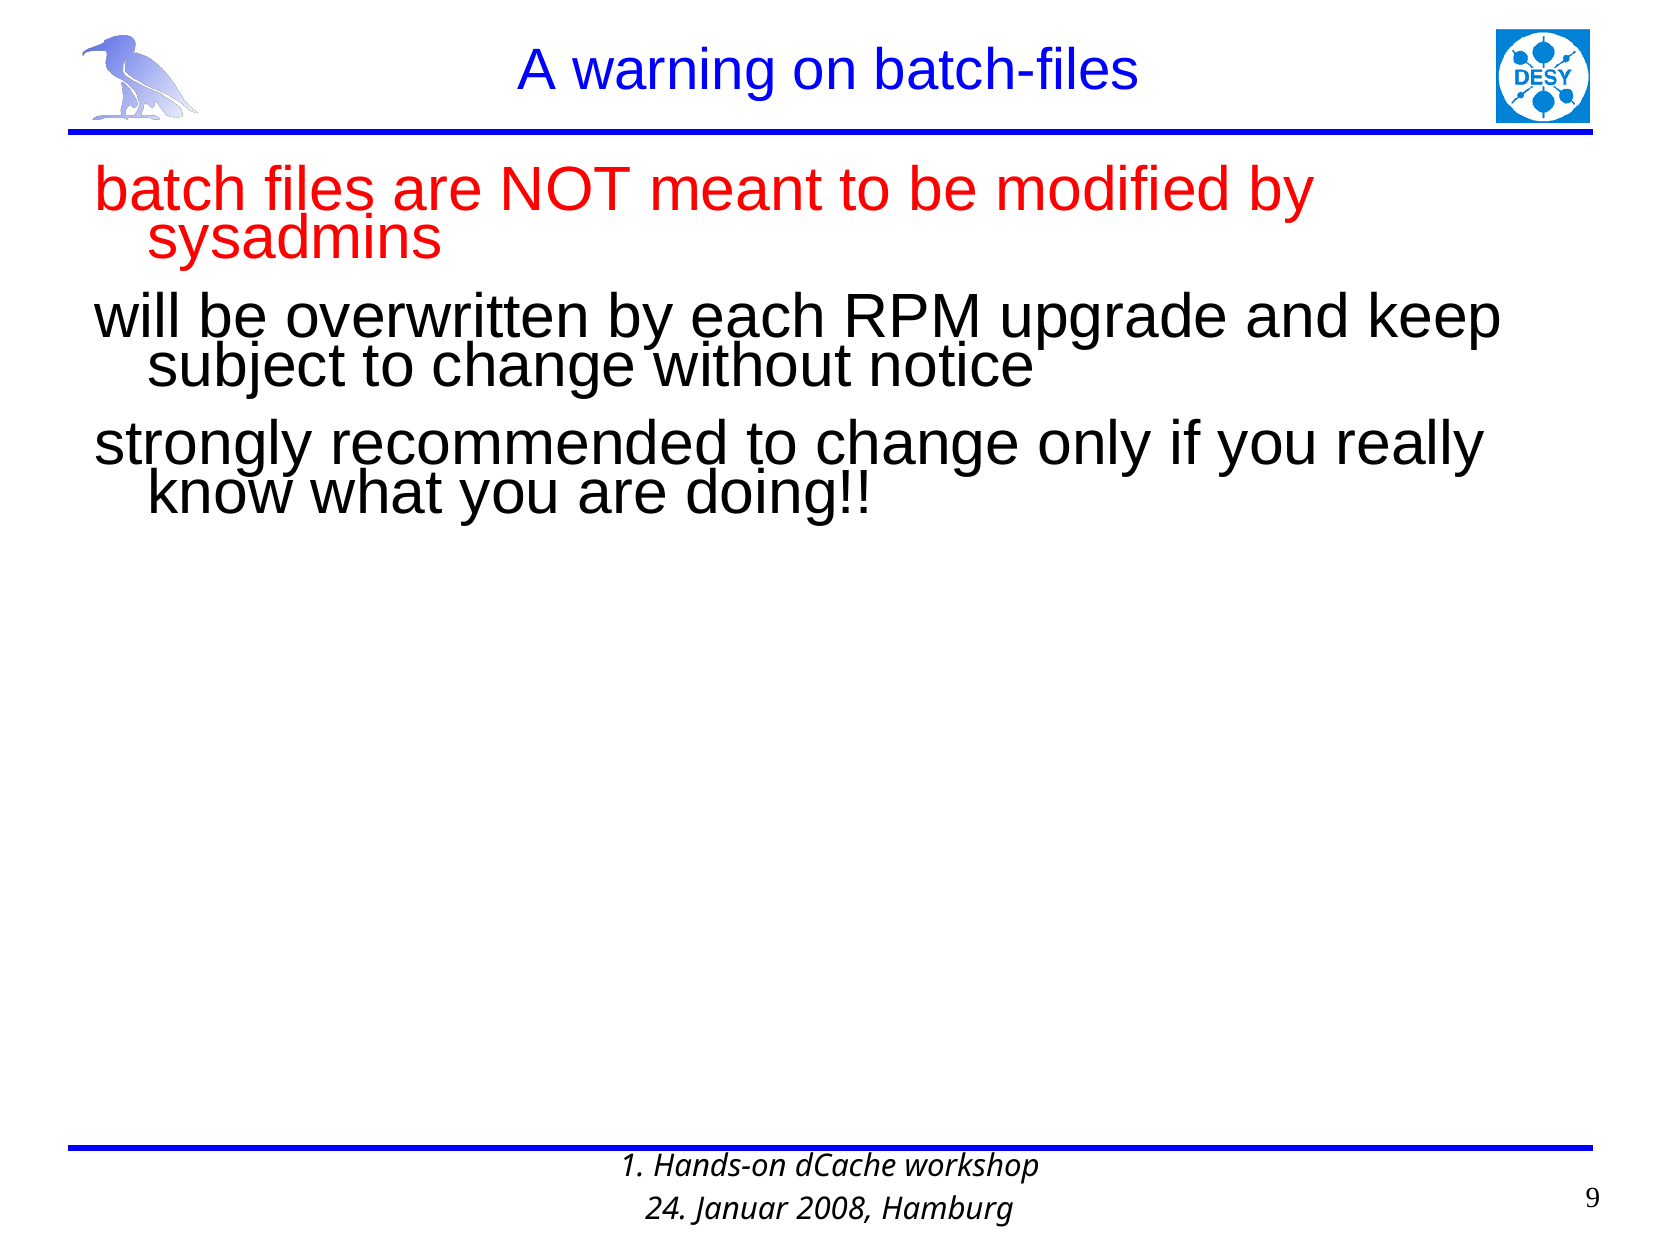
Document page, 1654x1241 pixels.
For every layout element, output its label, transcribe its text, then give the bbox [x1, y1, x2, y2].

picture [1496, 29, 1590, 123]
title A warning on batch-files [236, 27, 1423, 111]
list batch files are NOT meant to be modified by sysadmins will be overwritten by each RPM upgrade and keep subject to change without notice strongly recommended to change only if you really know what you are doing!! [76, 171, 1565, 1013]
picture [57, 22, 223, 133]
